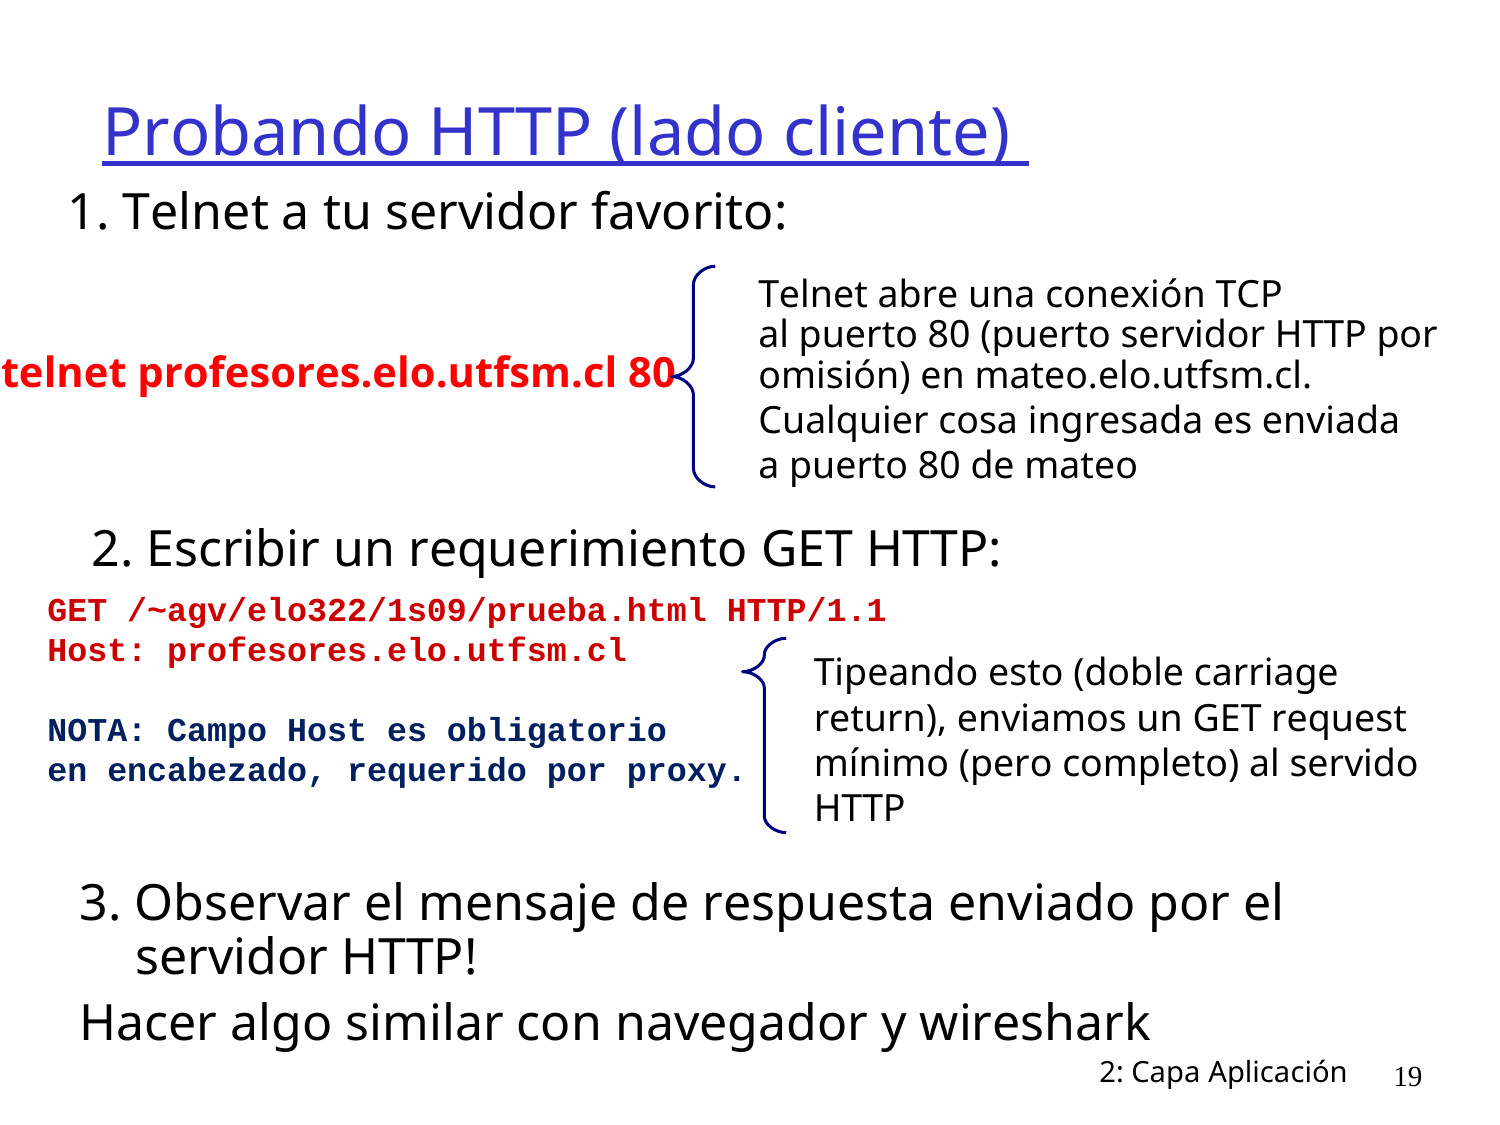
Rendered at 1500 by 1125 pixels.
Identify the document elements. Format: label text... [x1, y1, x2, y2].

text_box Tipeando esto (doble carriage return), enviamos un GET request mínimo (pero completo) al servido HTTP [798, 645, 1435, 837]
title Probando HTTP (lado cliente) [87, 37, 1475, 225]
text_box 2. Escribir un requerimiento GET HTTP: [76, 515, 1405, 645]
list 1. Telnet a tu servidor favorito: [53, 172, 1382, 311]
text_box telnet profesores.elo.utfsm.cl 80 [0, 343, 691, 405]
text_box 3. Observar el mensaje de respuesta enviado por el servidor HTTP! Hacer algo similar con navegador y wireshark [64, 869, 1394, 1060]
text_box Telnet abre una conexión TCP al puerto 80 (puerto servidor HTTP por omisión) en mateo.elo.utfsm.cl. Cualquier cosa ingresada es enviada a puerto 80 de mateo [743, 267, 1454, 495]
text_box GET /~agv/elo322/1s09/prueba.html HTTP/1.1 Host: profesores.elo.utfsm.cl NOTA: Campo Host es obligatorio en encabezado, requerido por proxy. [32, 580, 903, 796]
